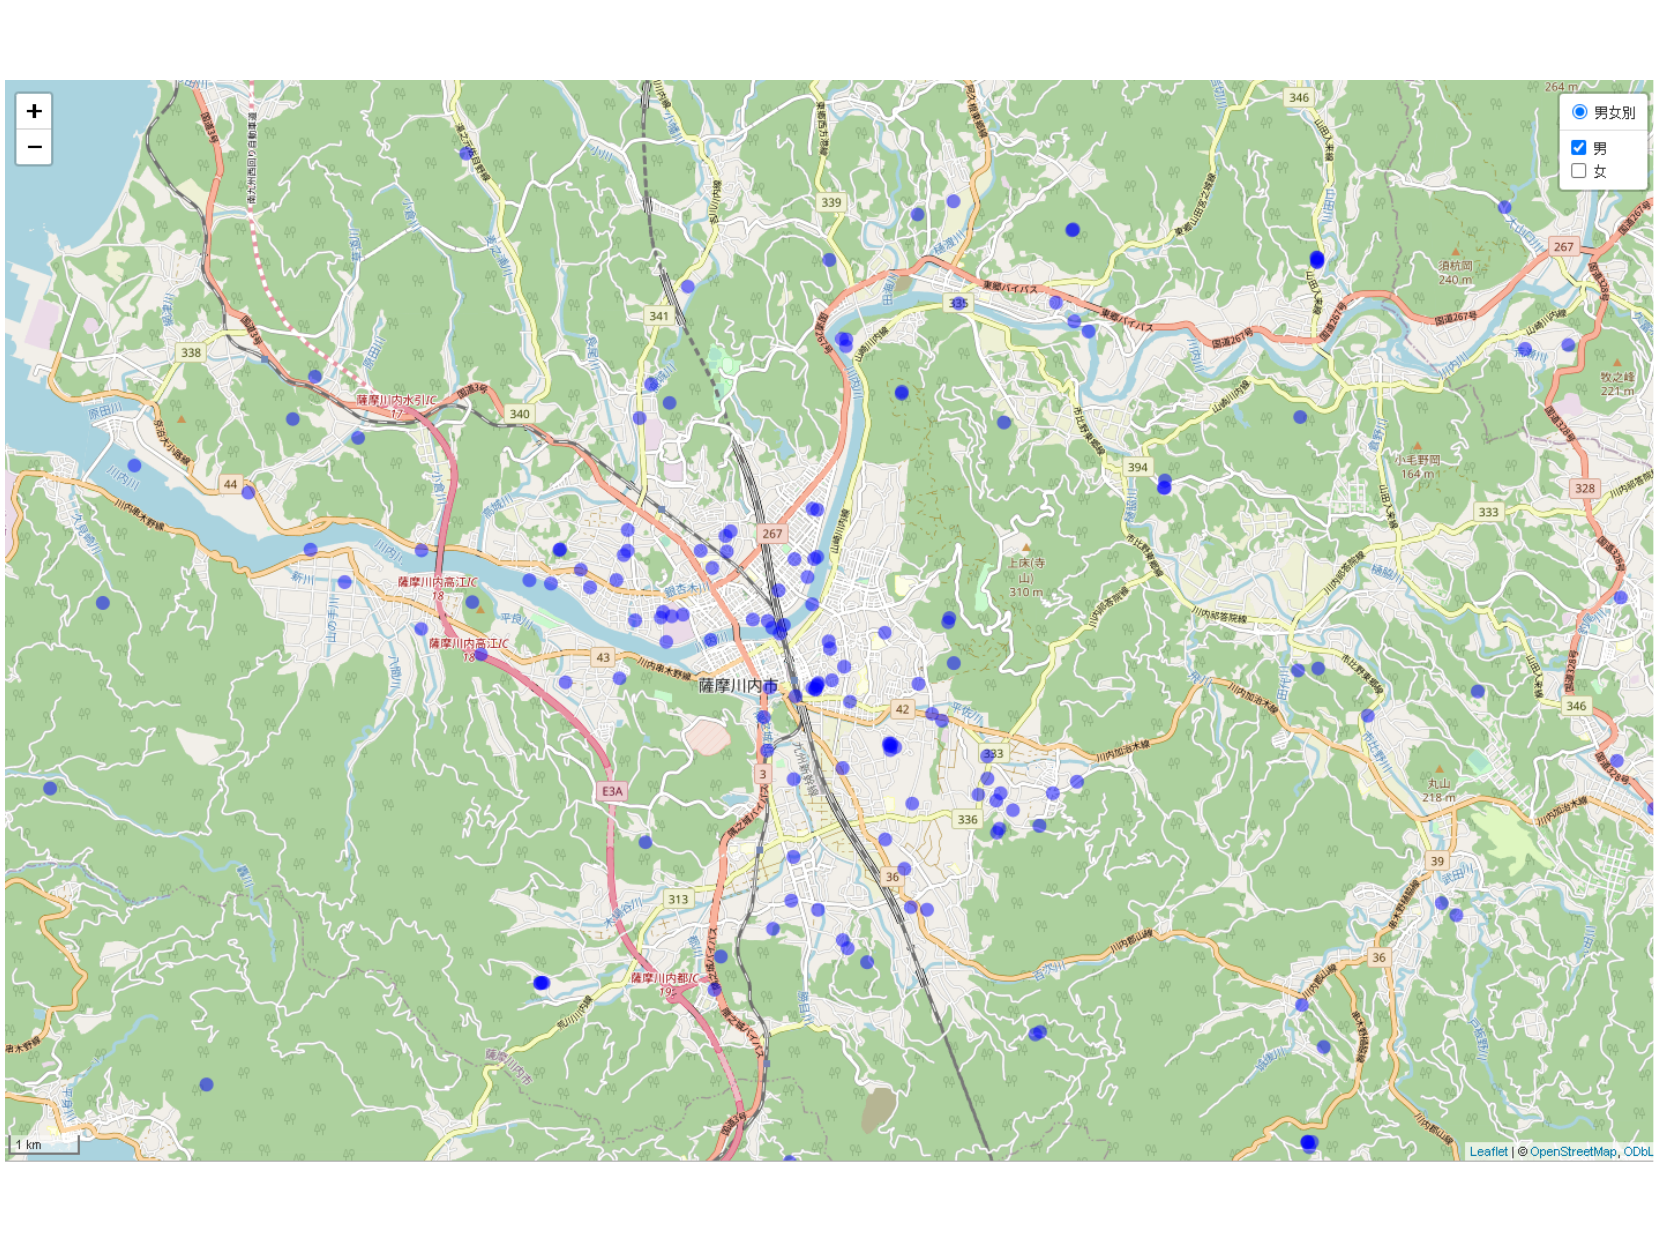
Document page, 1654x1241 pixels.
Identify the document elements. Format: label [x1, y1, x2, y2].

picture [5, 80, 1654, 1163]
